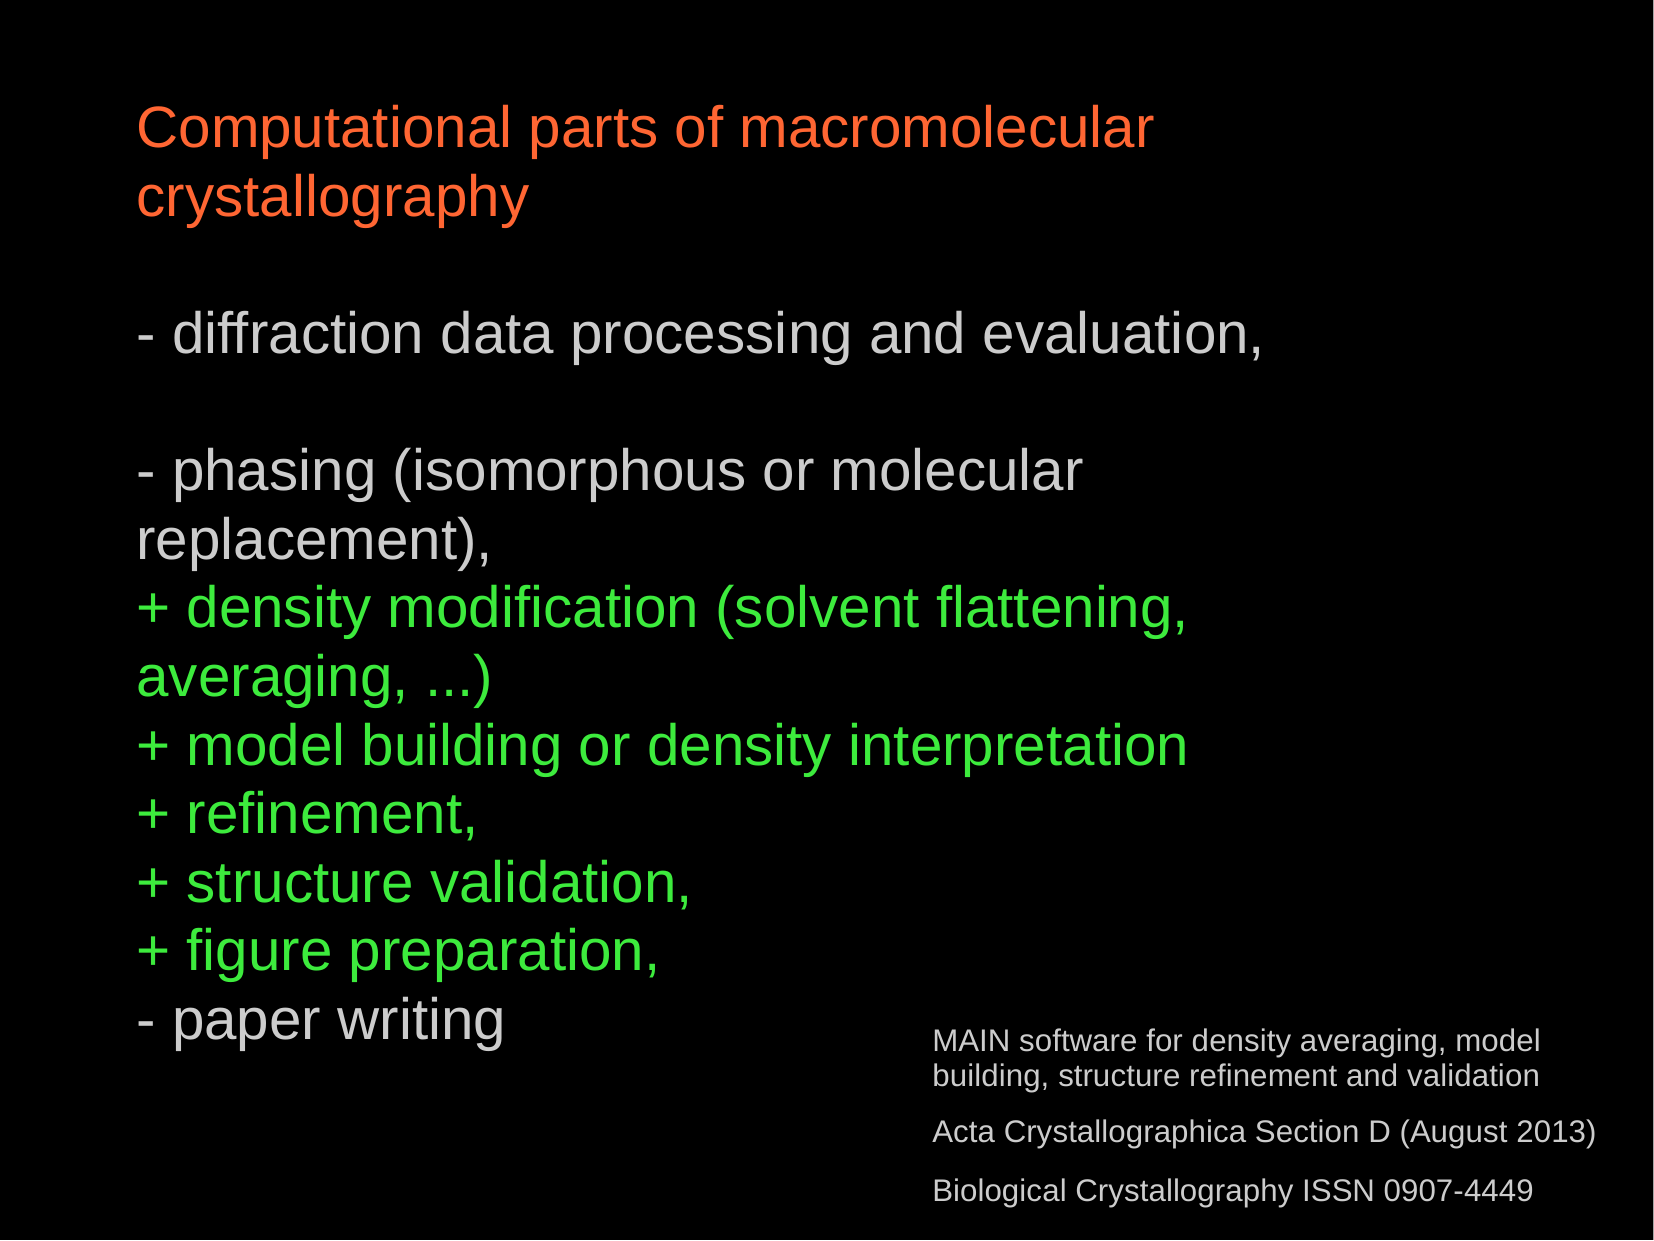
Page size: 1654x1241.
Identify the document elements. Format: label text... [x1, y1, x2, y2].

text_box MAIN software for density averaging, model building, structure refinement and validation Acta Crystallographica Section D (August 2013) Biological Crystallography ISSN 0907-4449 [917, 1016, 1648, 1216]
text_box Computational parts of macromolecular crystallography - diffraction data processing and evaluation, - phasing (isomorphous or molecular replacement), + density modification (solvent flattening, averaging, ...) + model building or density interpretation + refinement, + structure validation, + figure preparation, - paper writing [121, 85, 1310, 747]
